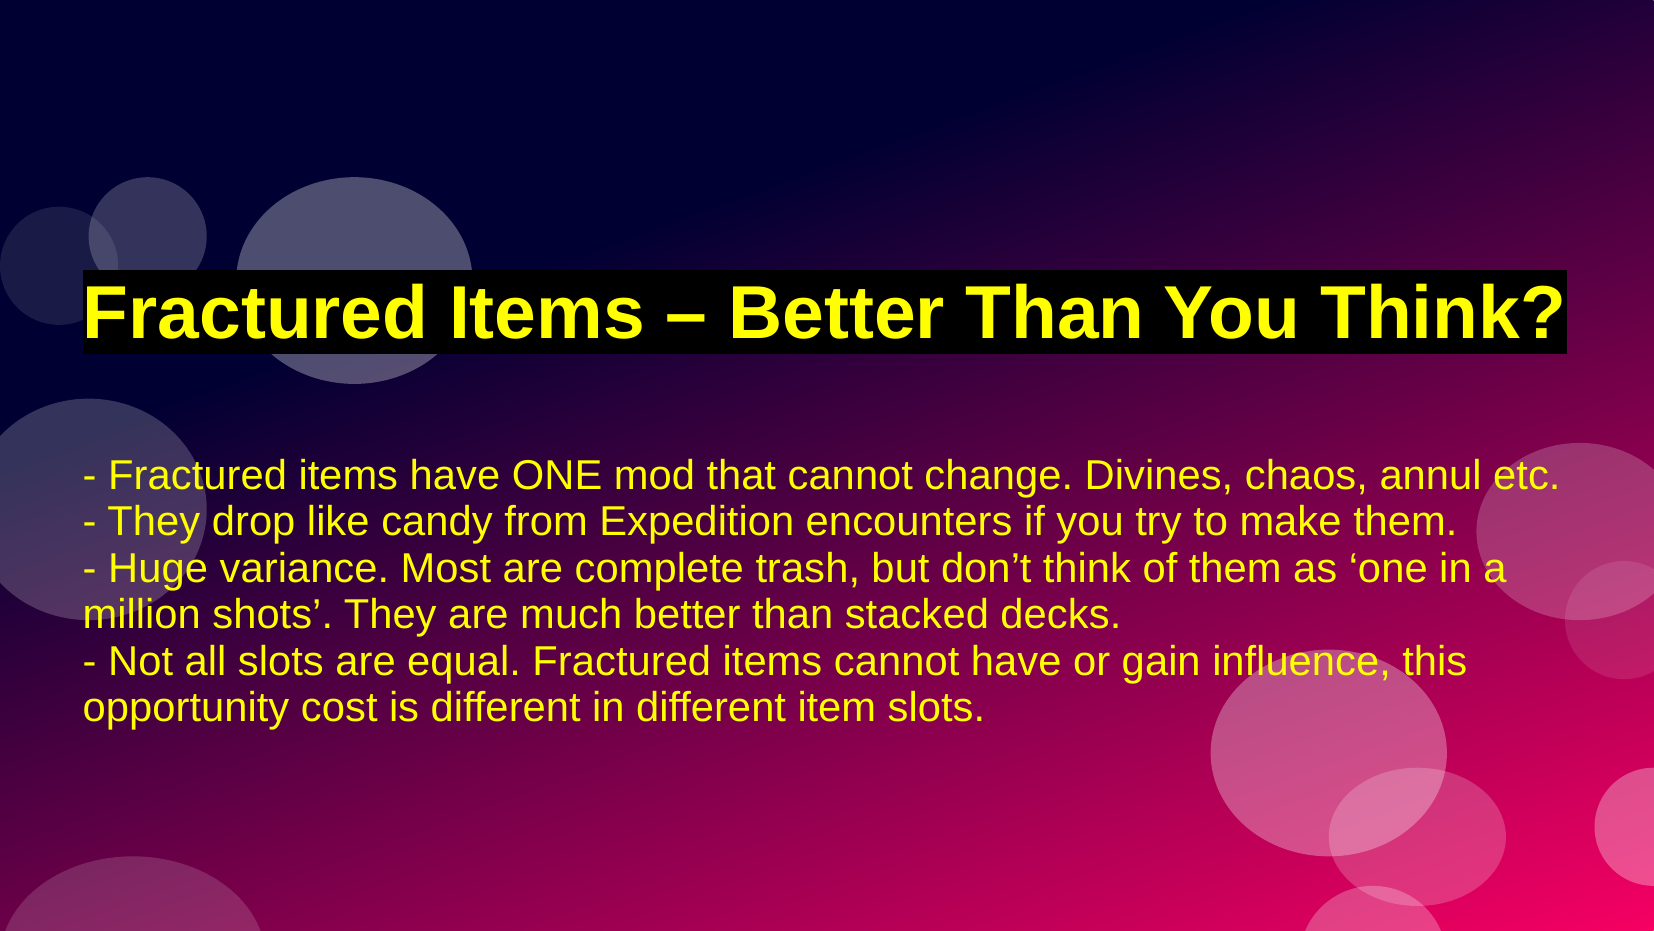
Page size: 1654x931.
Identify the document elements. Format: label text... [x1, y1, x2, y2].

subtitle - Fractured items have ONE mod that cannot change. Divines, chaos, annul etc. - They drop like candy from Expedition encounters if you try to make them. - Huge variance. Most are complete trash, but don’t think of them as ‘one in a million shots’. They are much better than stacked decks. - Not all slots are equal. Fractured items cannot have or gain influence, this opportunity cost is different in different item slots. [82, 425, 1571, 758]
title Fractured Items – Better Than You Think? [82, 234, 1571, 390]
